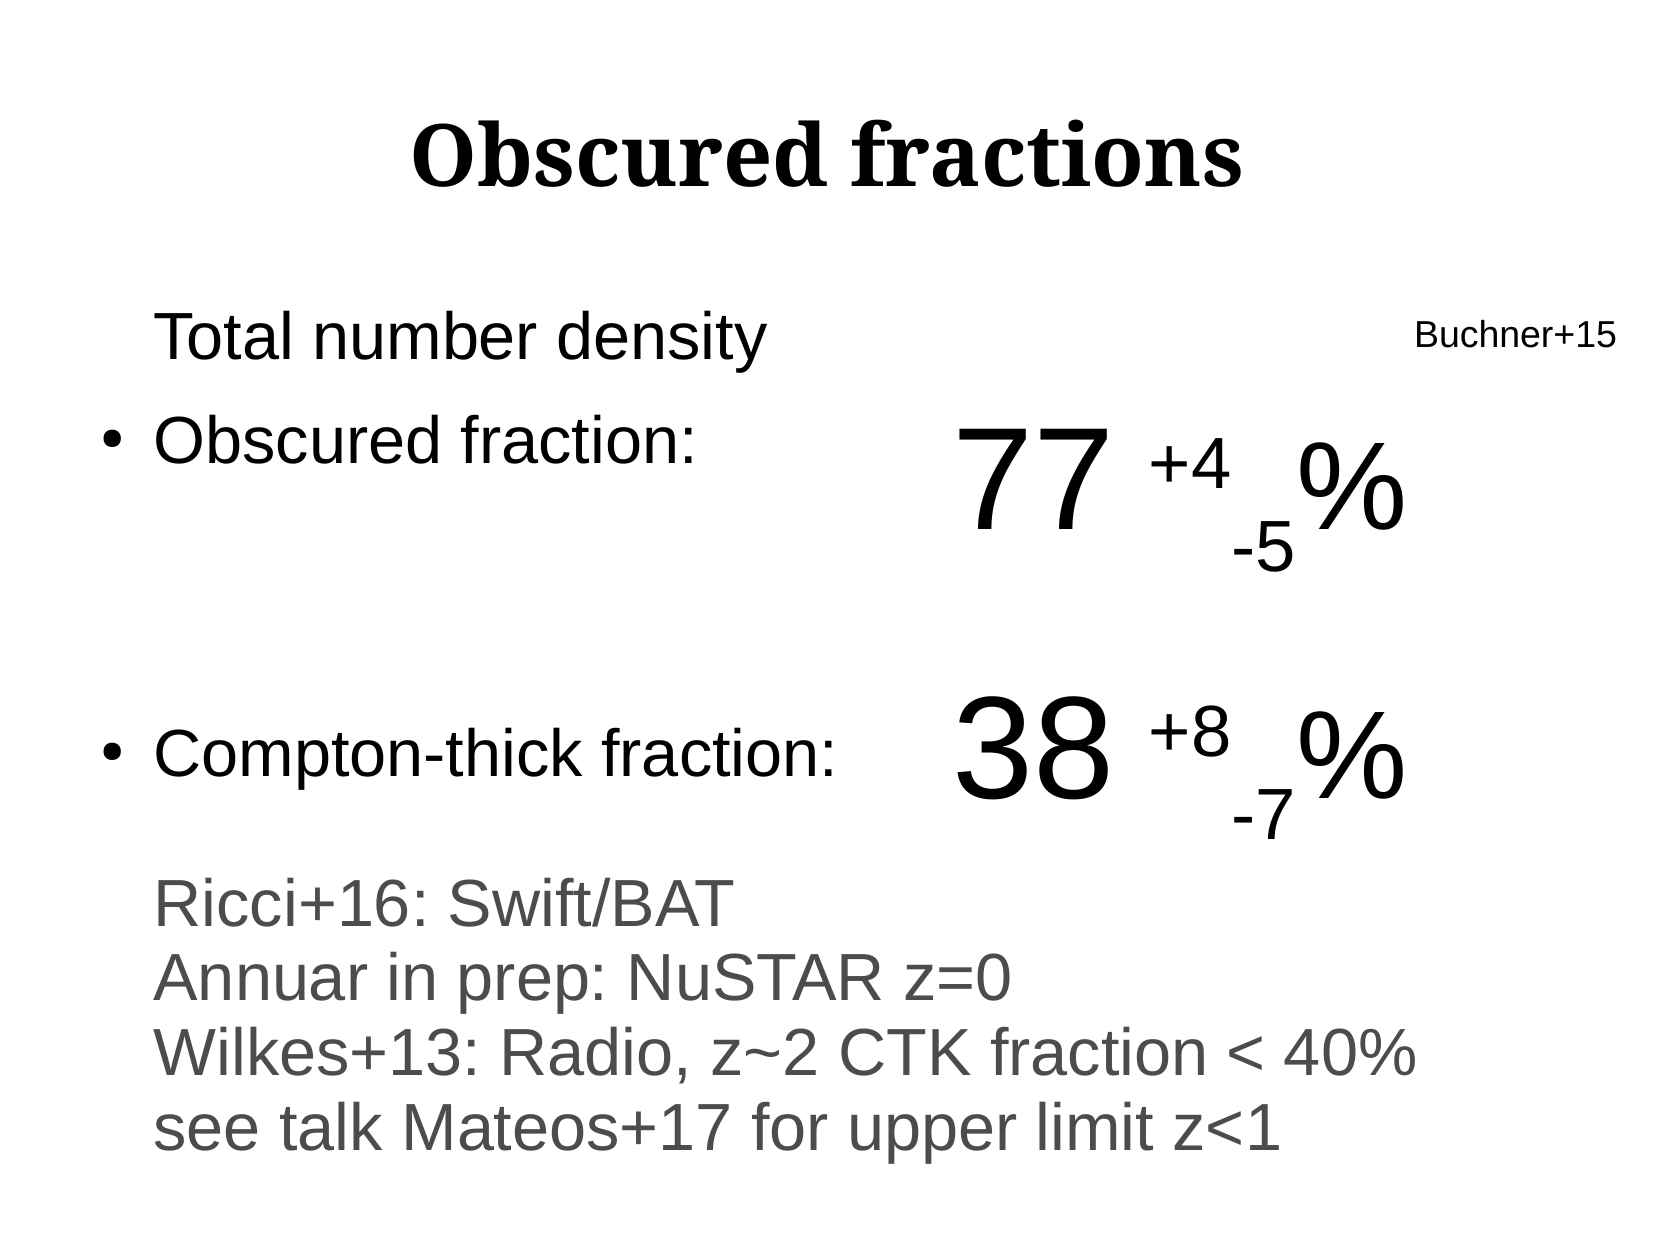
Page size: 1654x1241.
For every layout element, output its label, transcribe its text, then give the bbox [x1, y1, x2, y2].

title Obscured fractions [82, 49, 1571, 257]
list Total number density Obscured fraction: Compton-thick fraction: Ricci+16: Swift/BAT Annuar in prep: NuSTAR z=0 Wilkes+13: Radio, z~2 CTK fraction < 40% see talk Mateos+17 for upper limit z<1 [82, 299, 1571, 1216]
text_box Buchner+15 [1363, 306, 1632, 364]
text_box 38 +8-7% [937, 658, 1523, 863]
text_box 77 +4-5% [937, 390, 1523, 594]
